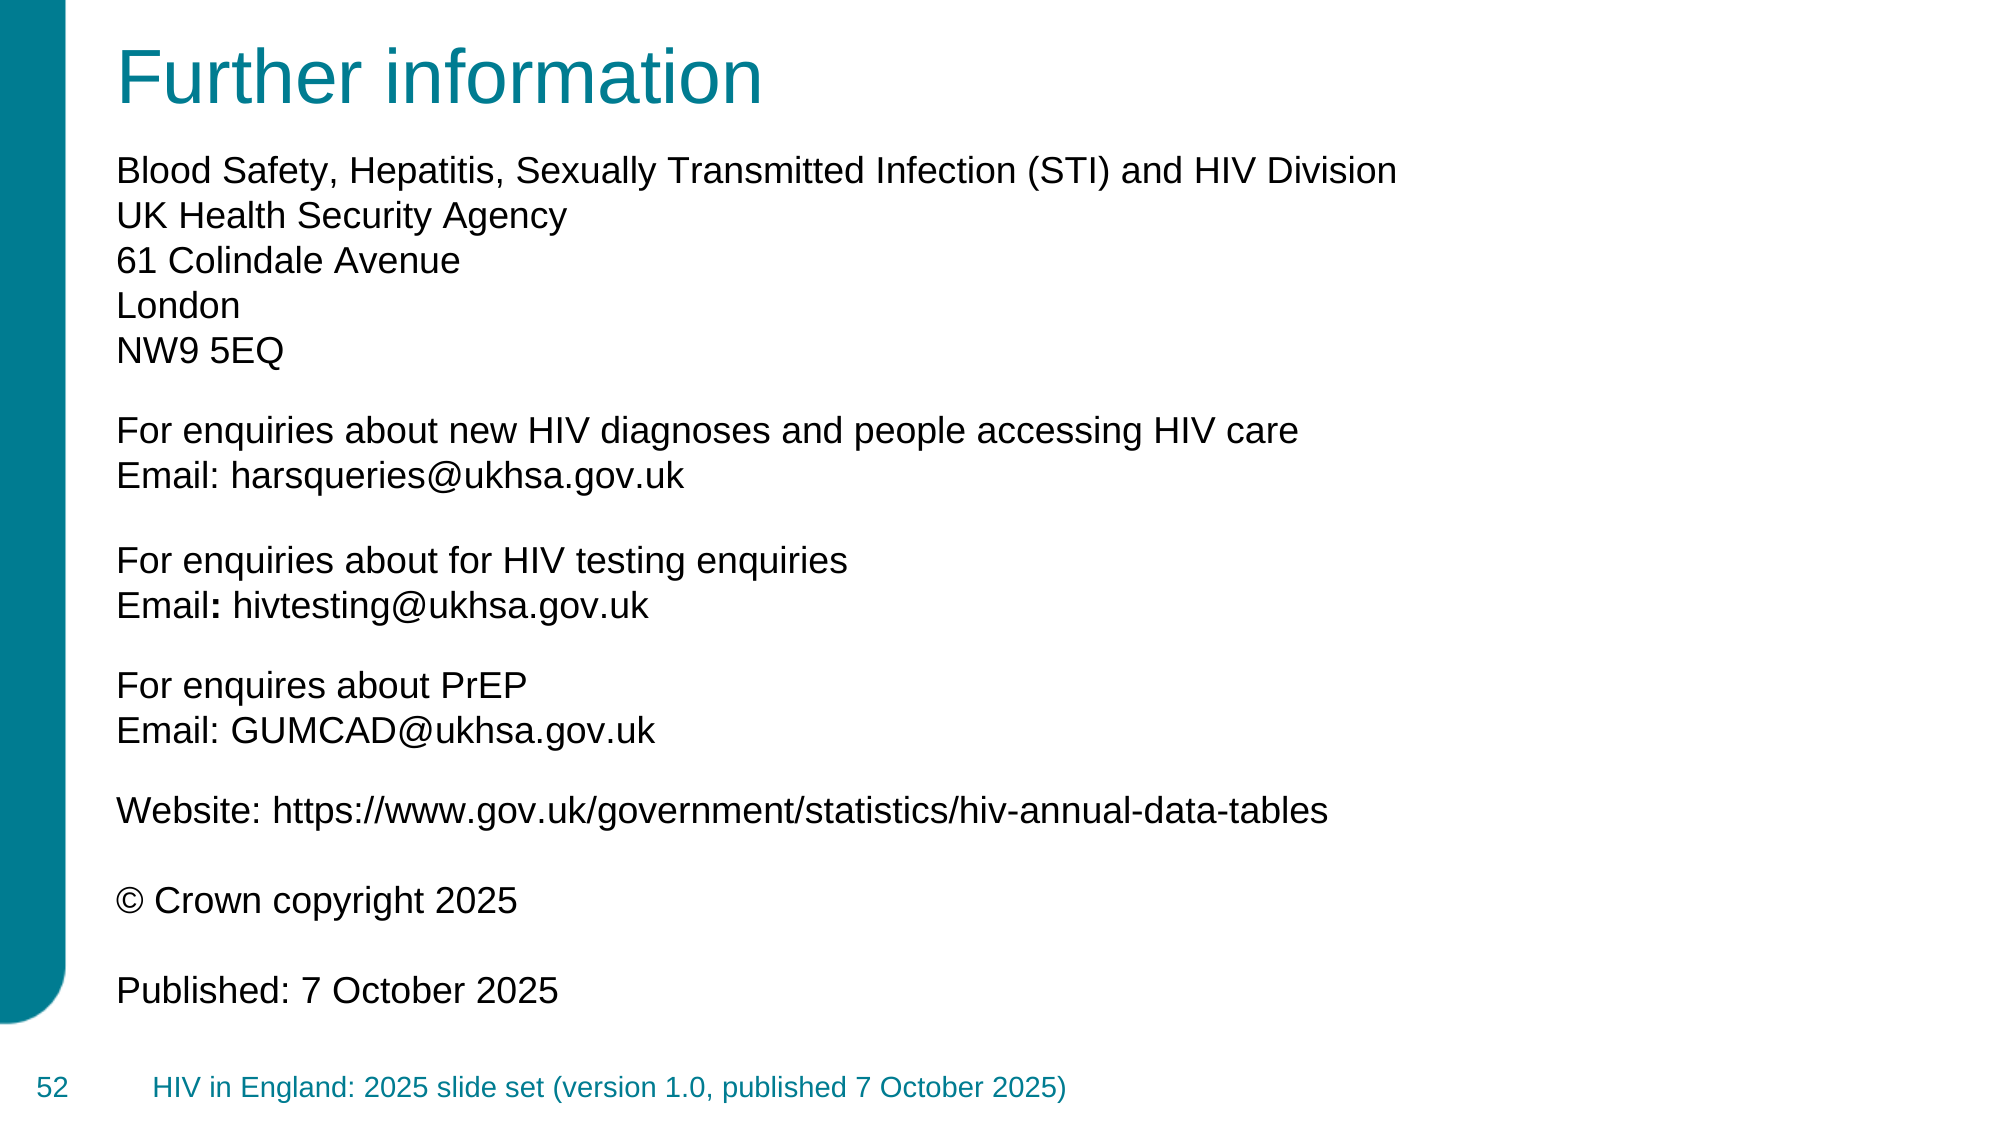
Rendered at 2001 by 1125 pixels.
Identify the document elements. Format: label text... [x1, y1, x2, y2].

list Blood Safety, Hepatitis, Sexually Transmitted Infection (STI) and HIV Division UK Health Security Agency 61 Colindale Avenue London NW9 5EQ For enquiries about new HIV diagnoses and people accessing HIV care Email: harsqueries@ukhsa.gov.uk For enquiries about for HIV testing enquiries Email: hivtesting@ukhsa.gov.uk For enquires about PrEP Email: GUMCAD@ukhsa.gov.uk Website: https://www.gov.uk/government/statistics/hiv-annual-data-tables © Crown copyright 2025 Published: 7 October 2025 [101, 138, 1926, 1026]
text_box [21, 1056, 120, 1117]
title Further information [101, 29, 1926, 138]
text_box HIV in England: 2025 slide set (version 1.0, published 7 October 2025) [137, 1056, 1780, 1116]
